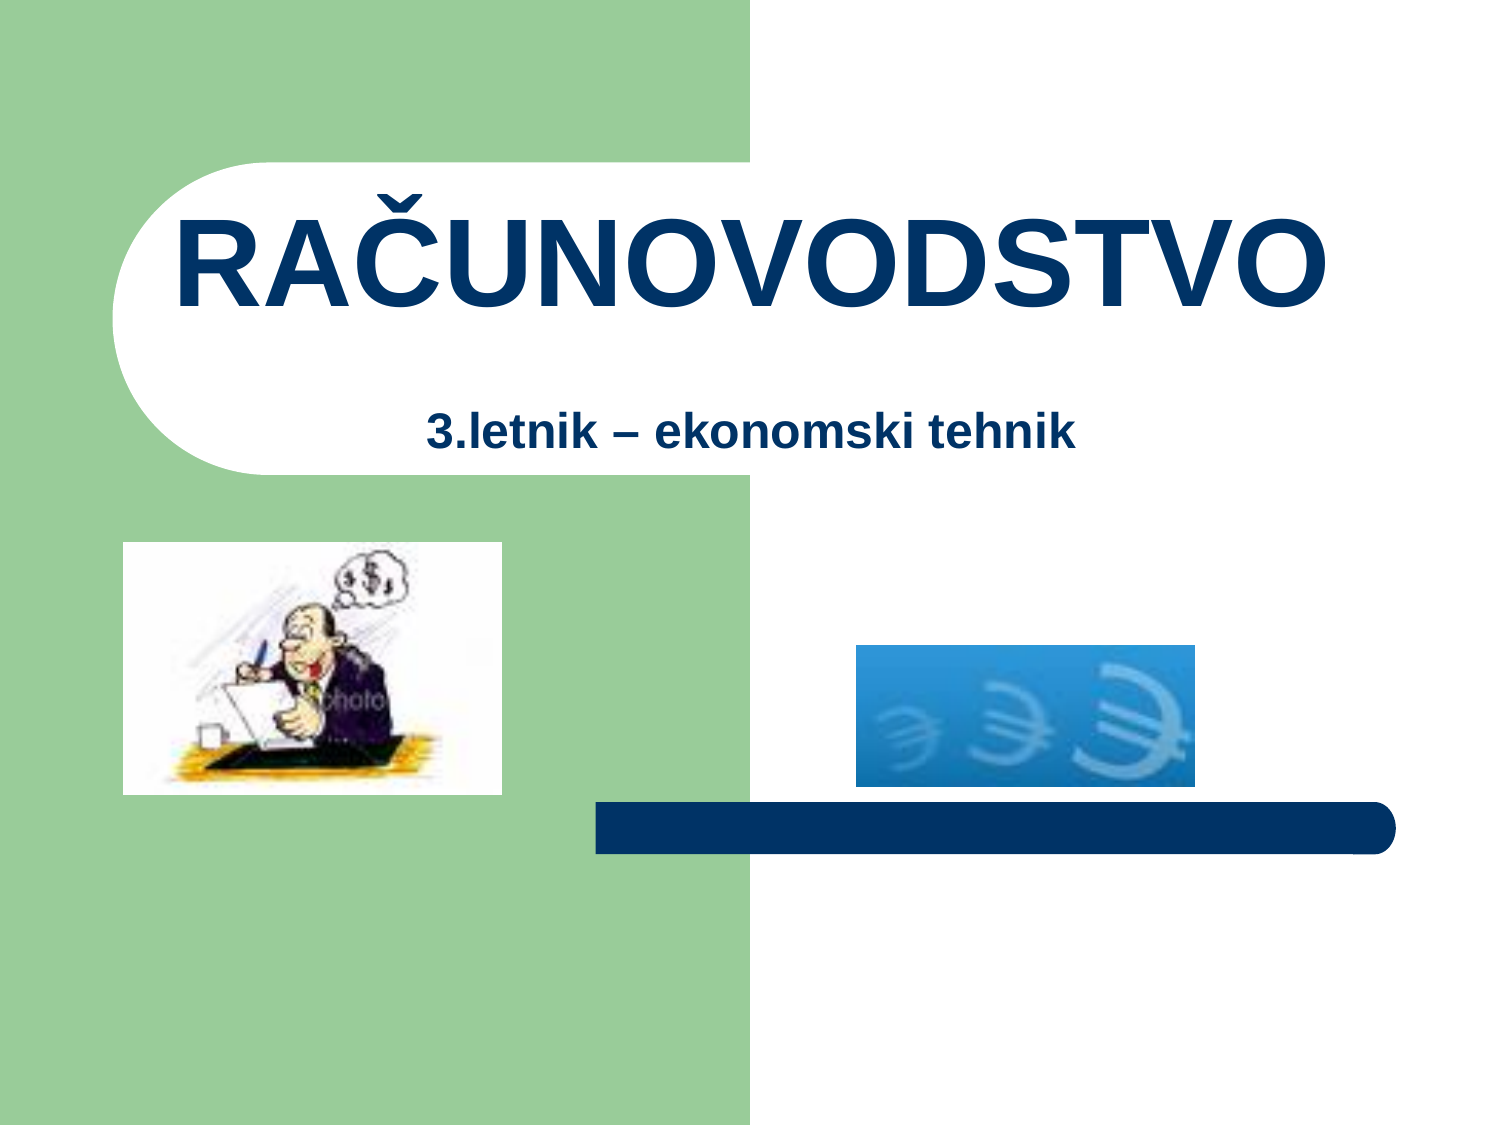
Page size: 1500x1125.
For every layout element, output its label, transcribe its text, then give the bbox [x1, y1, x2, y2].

title RAČUNOVODSTVO 3.letnik – ekonomski tehnik [41, 130, 1463, 528]
picture [856, 645, 1195, 787]
picture [123, 542, 502, 795]
